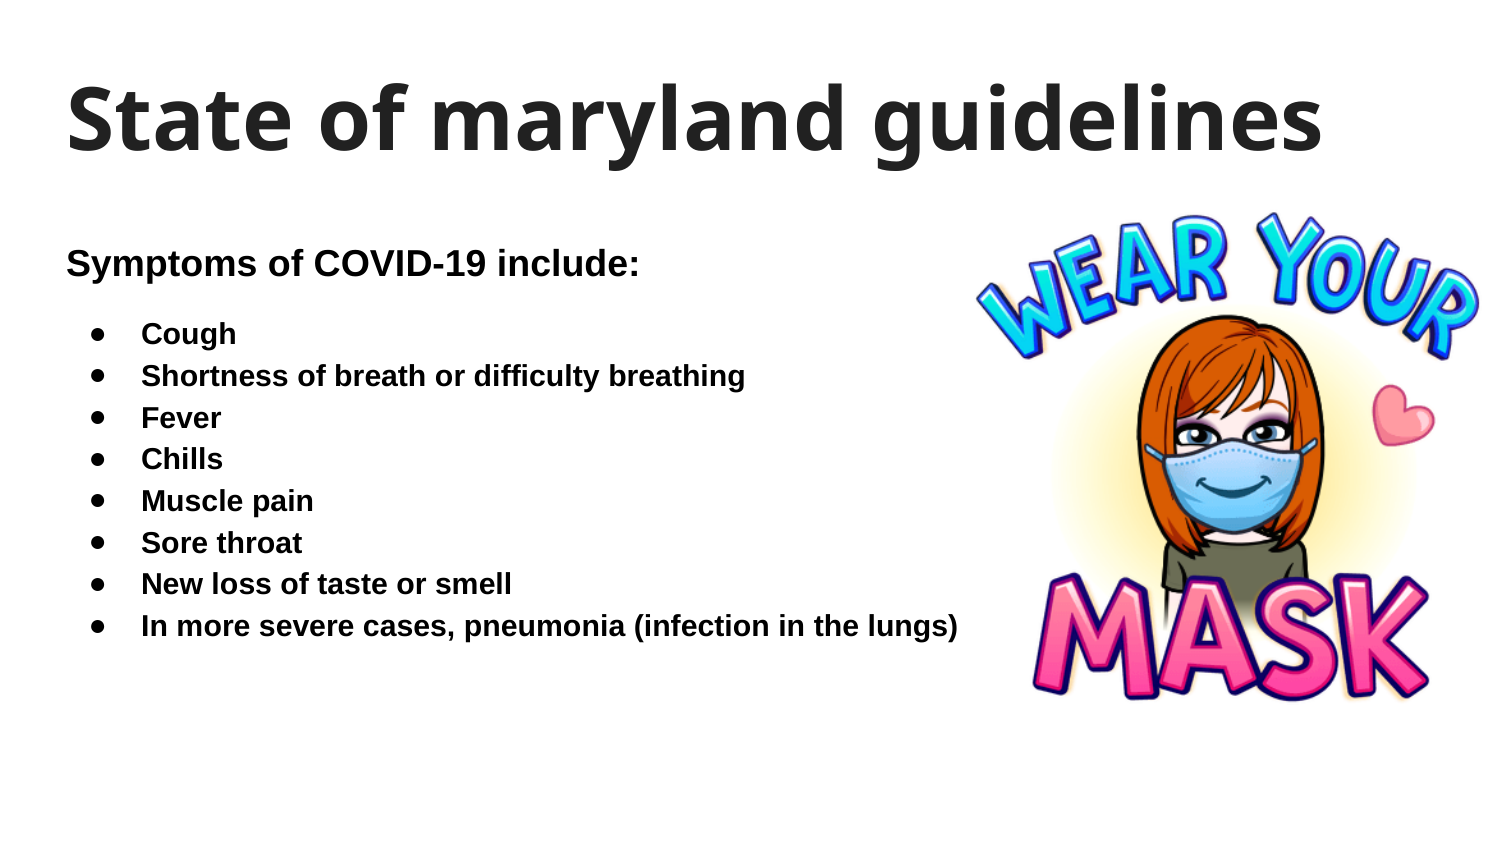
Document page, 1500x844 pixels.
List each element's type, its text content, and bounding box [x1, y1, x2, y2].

list Symptoms of COVID-19 include: Cough Shortness of breath or difficulty breathing Fever Chills Muscle pain Sore throat New loss of taste or smell In more severe cases, pneumonia (infection in the lungs) [51, 201, 1449, 750]
picture [974, 201, 1483, 710]
title State of maryland guidelines [51, 48, 1449, 180]
